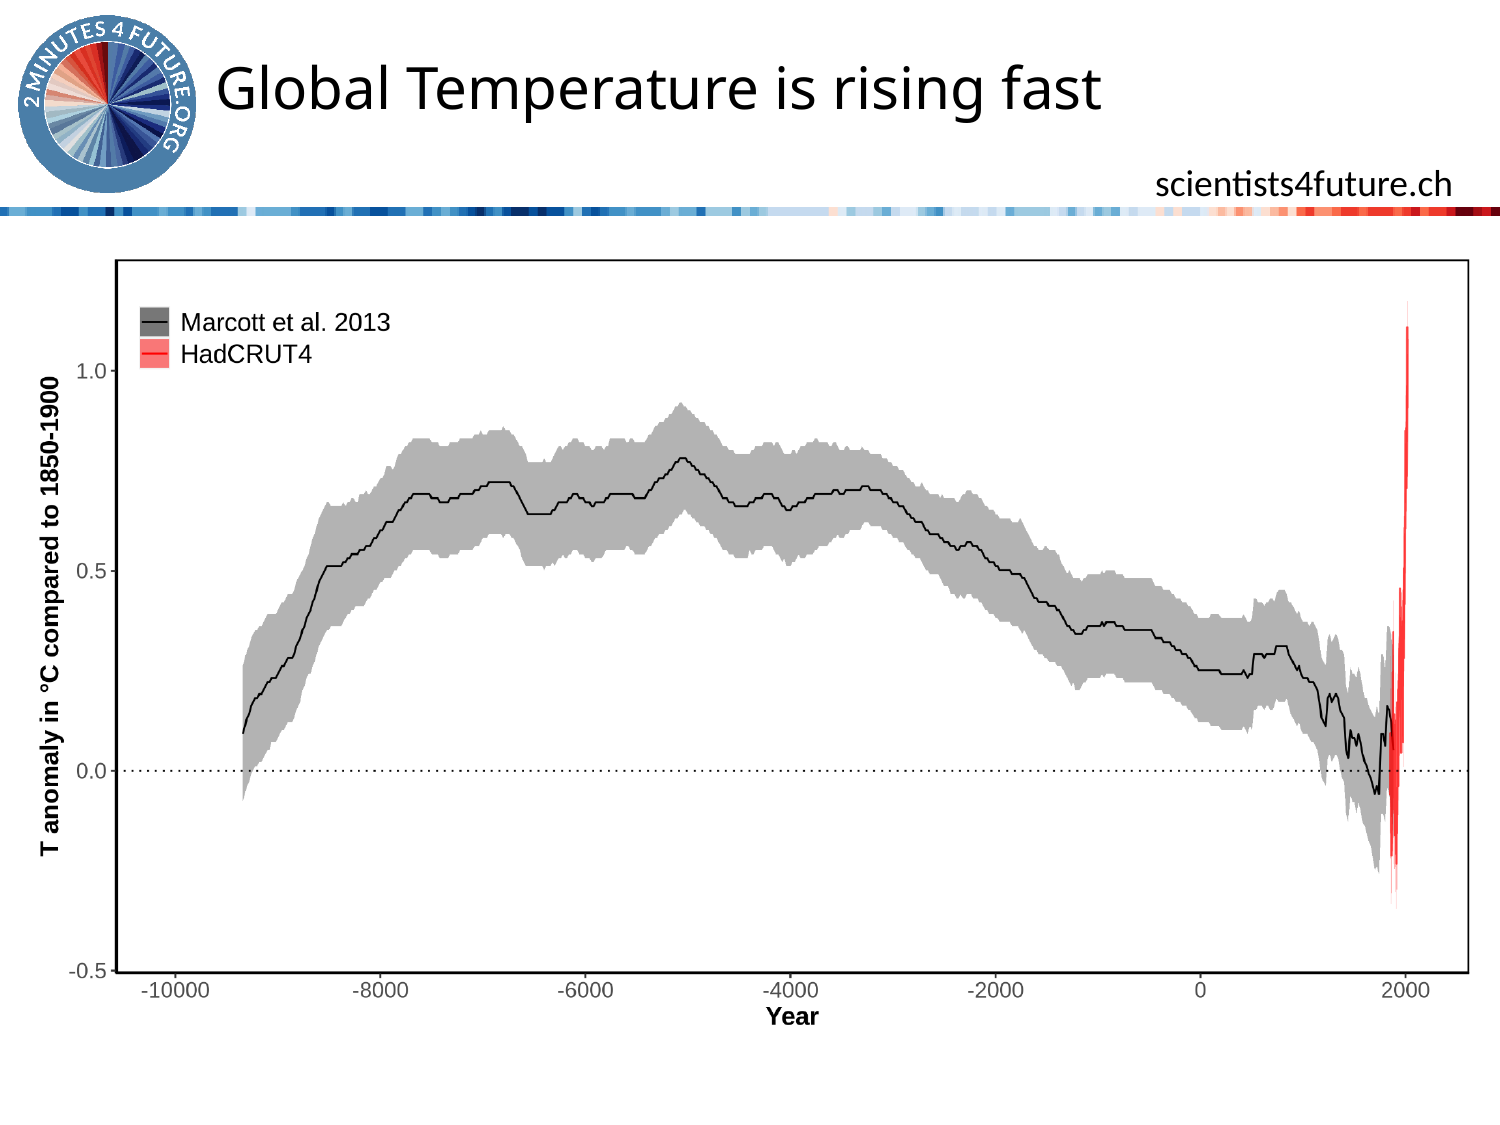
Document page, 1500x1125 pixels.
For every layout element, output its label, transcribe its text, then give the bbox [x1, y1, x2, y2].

picture [0, 207, 1500, 216]
picture [18, 15, 196, 193]
text_box Global Temperature is rising fast [200, 51, 1455, 157]
picture [30, 249, 1479, 1040]
